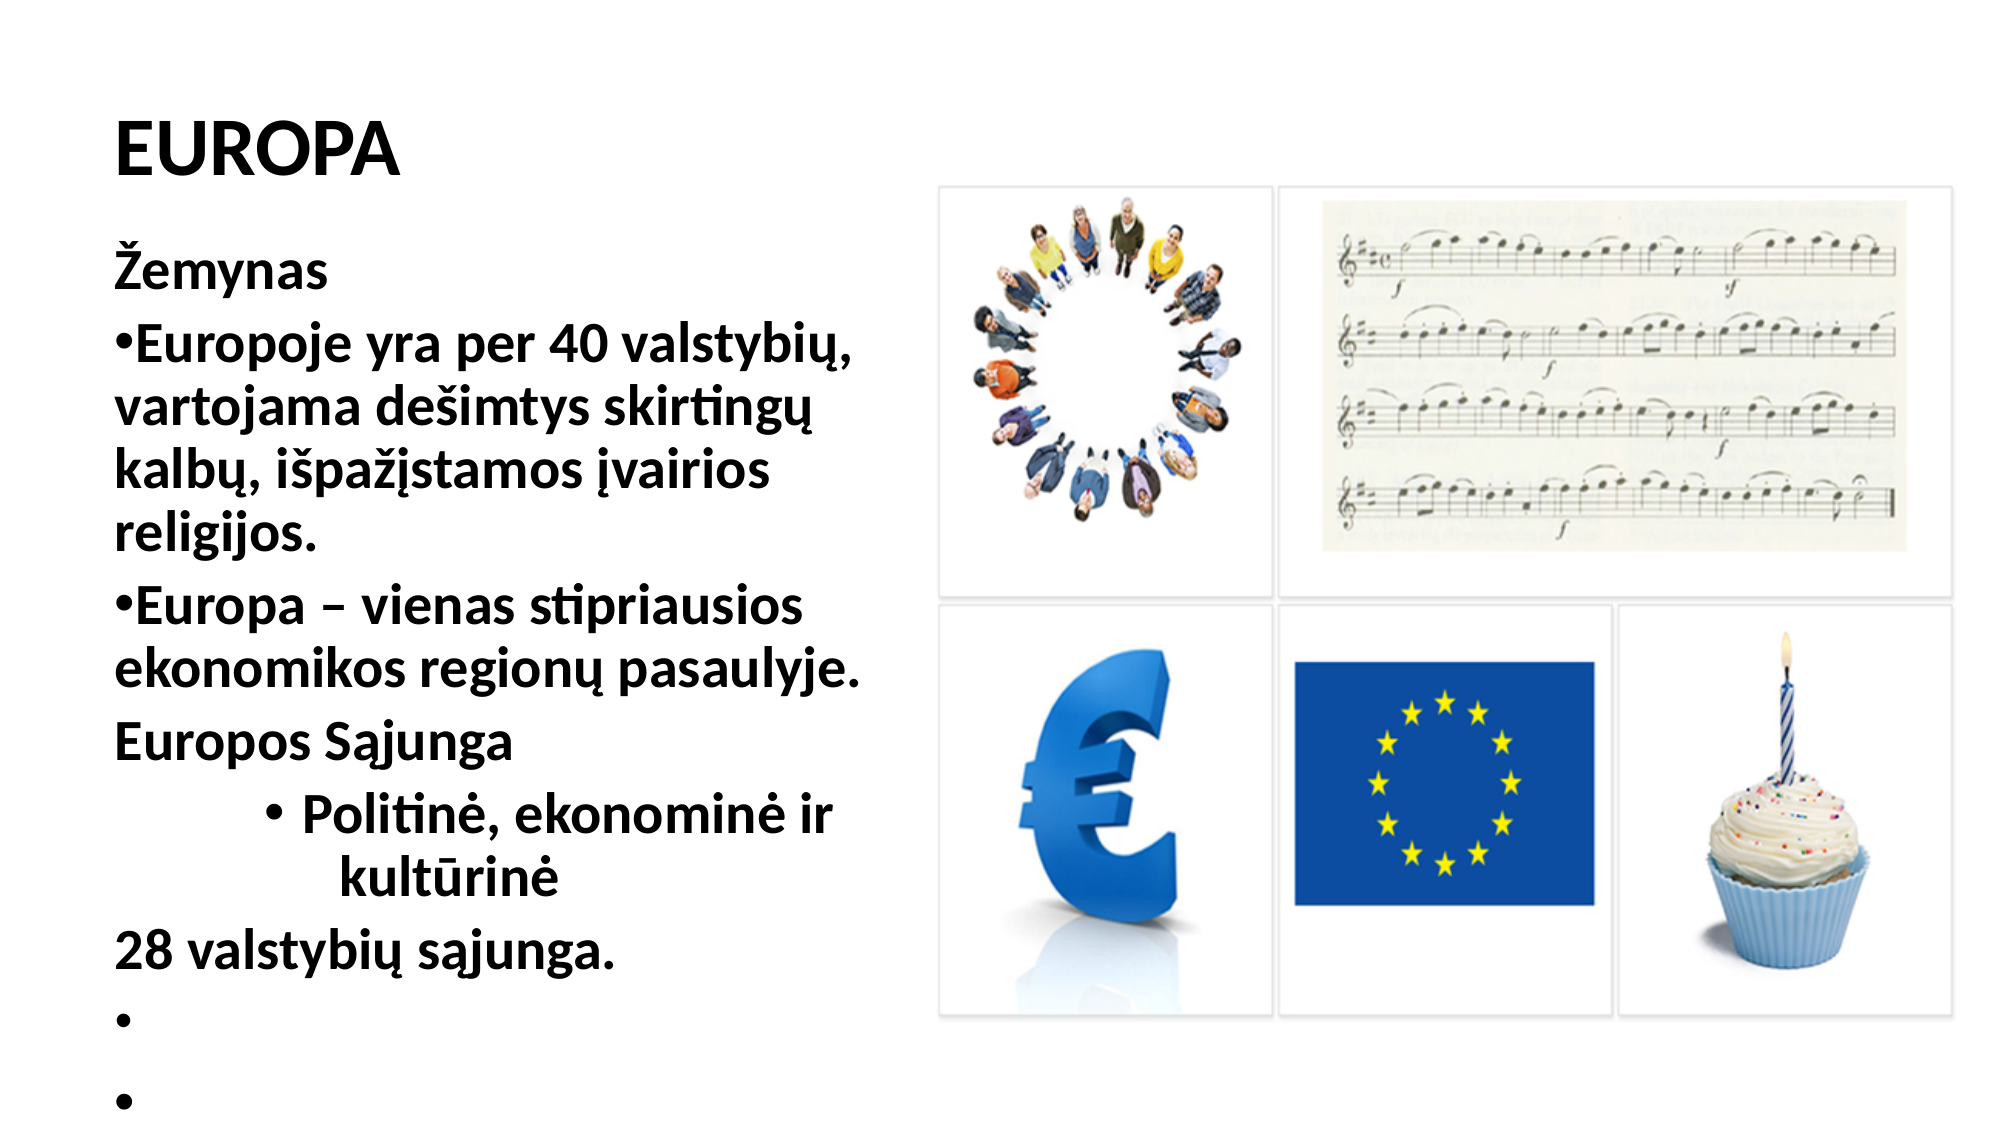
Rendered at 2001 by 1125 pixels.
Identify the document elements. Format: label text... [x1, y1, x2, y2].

title EUROPA [99, 96, 1777, 188]
picture [897, 167, 1967, 1034]
list Žemynas Europoje yra per 40 valstybių, vartojama dešimtys skirtingų kalbų, išpažįstamos įvairios religijos. Europa – vienas stipriausios ekonomikos regionų pasaulyje. Europos Sąjunga Politinė, ekonominė ir kultūrinė 28 valstybių sąjunga. [99, 231, 897, 1034]
